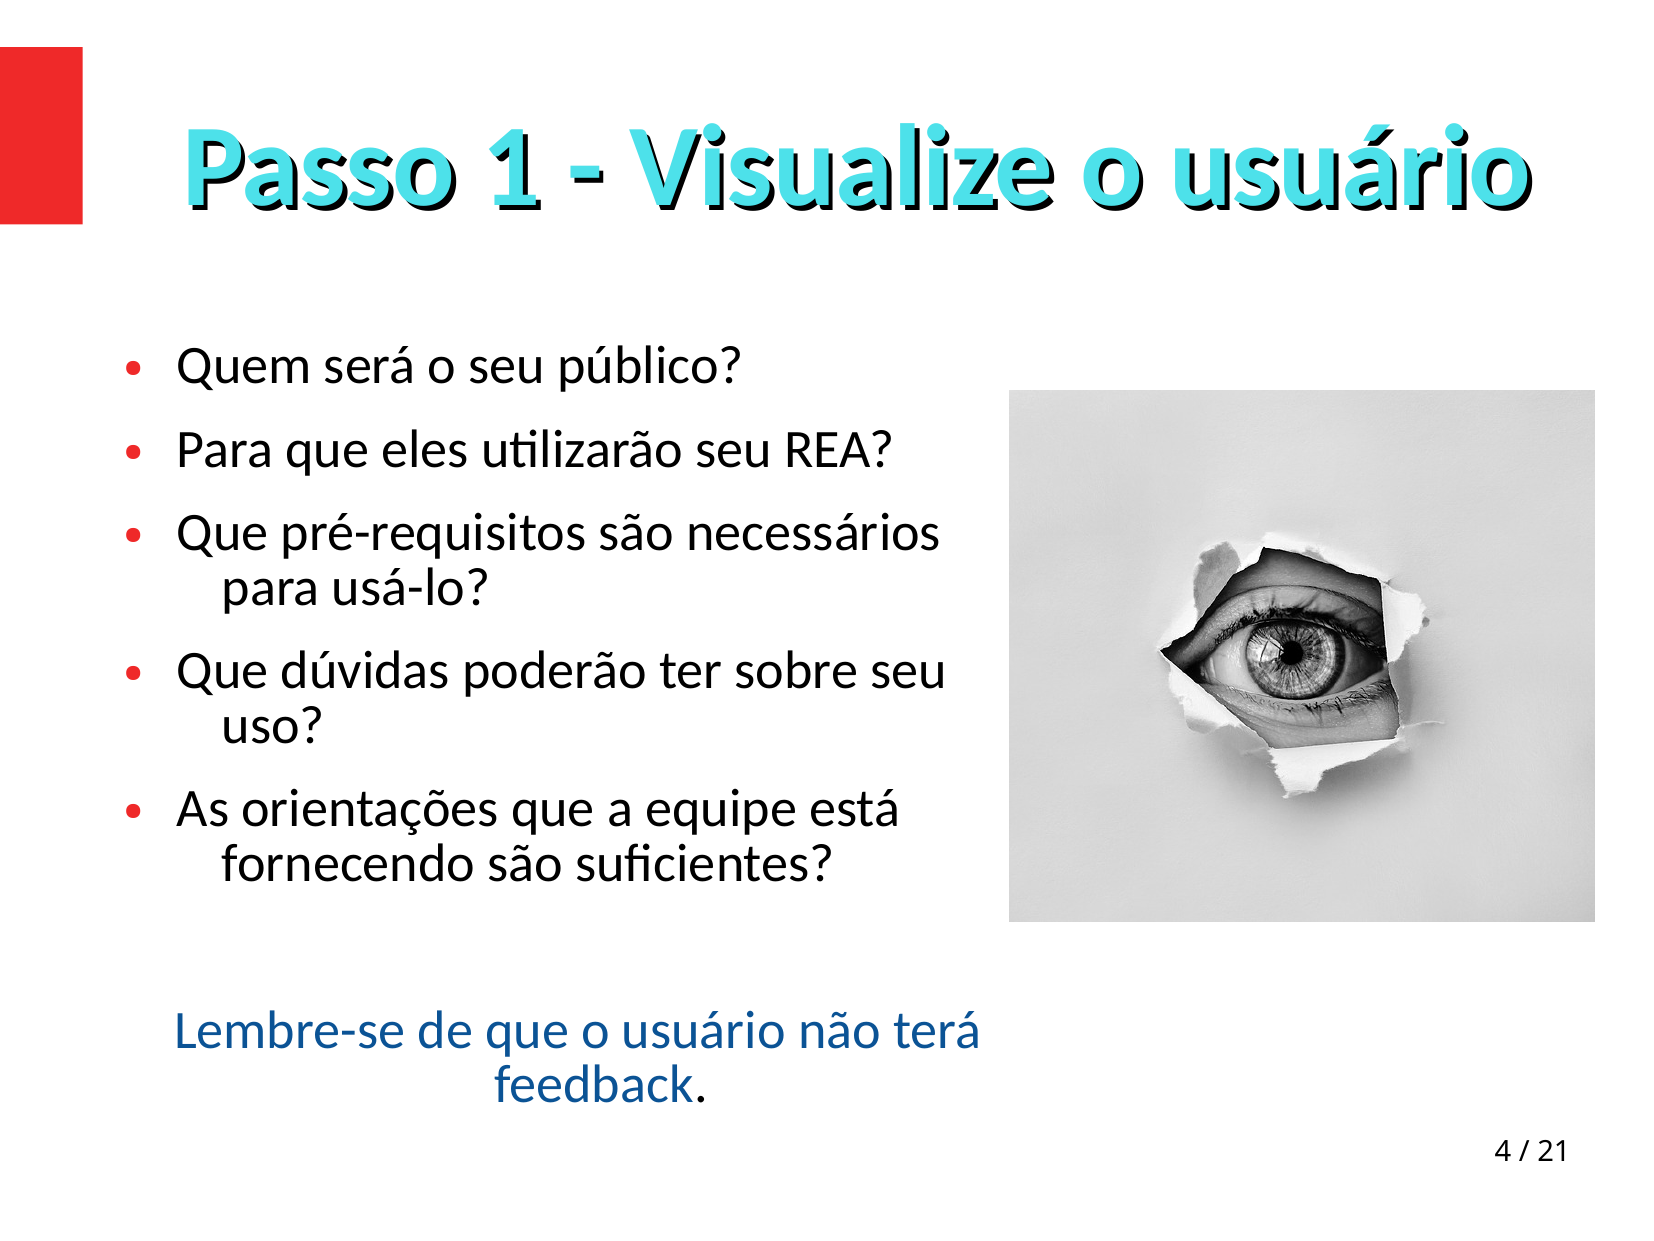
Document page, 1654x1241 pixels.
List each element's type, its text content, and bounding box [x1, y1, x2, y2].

picture [1052, 390, 1595, 922]
title Passo 1 - Visualize o usuário [118, 118, 1571, 235]
list Quem será o seu público? Para que eles utilizarão seu REA? Que pré-requisitos são necessários para usá-lo? Que dúvidas poderão ter sobre seu uso? As orientações que a equipe está fornecendo são suficientes? Lembre-se de que o usuário não terá feedback. [105, 342, 1052, 1063]
